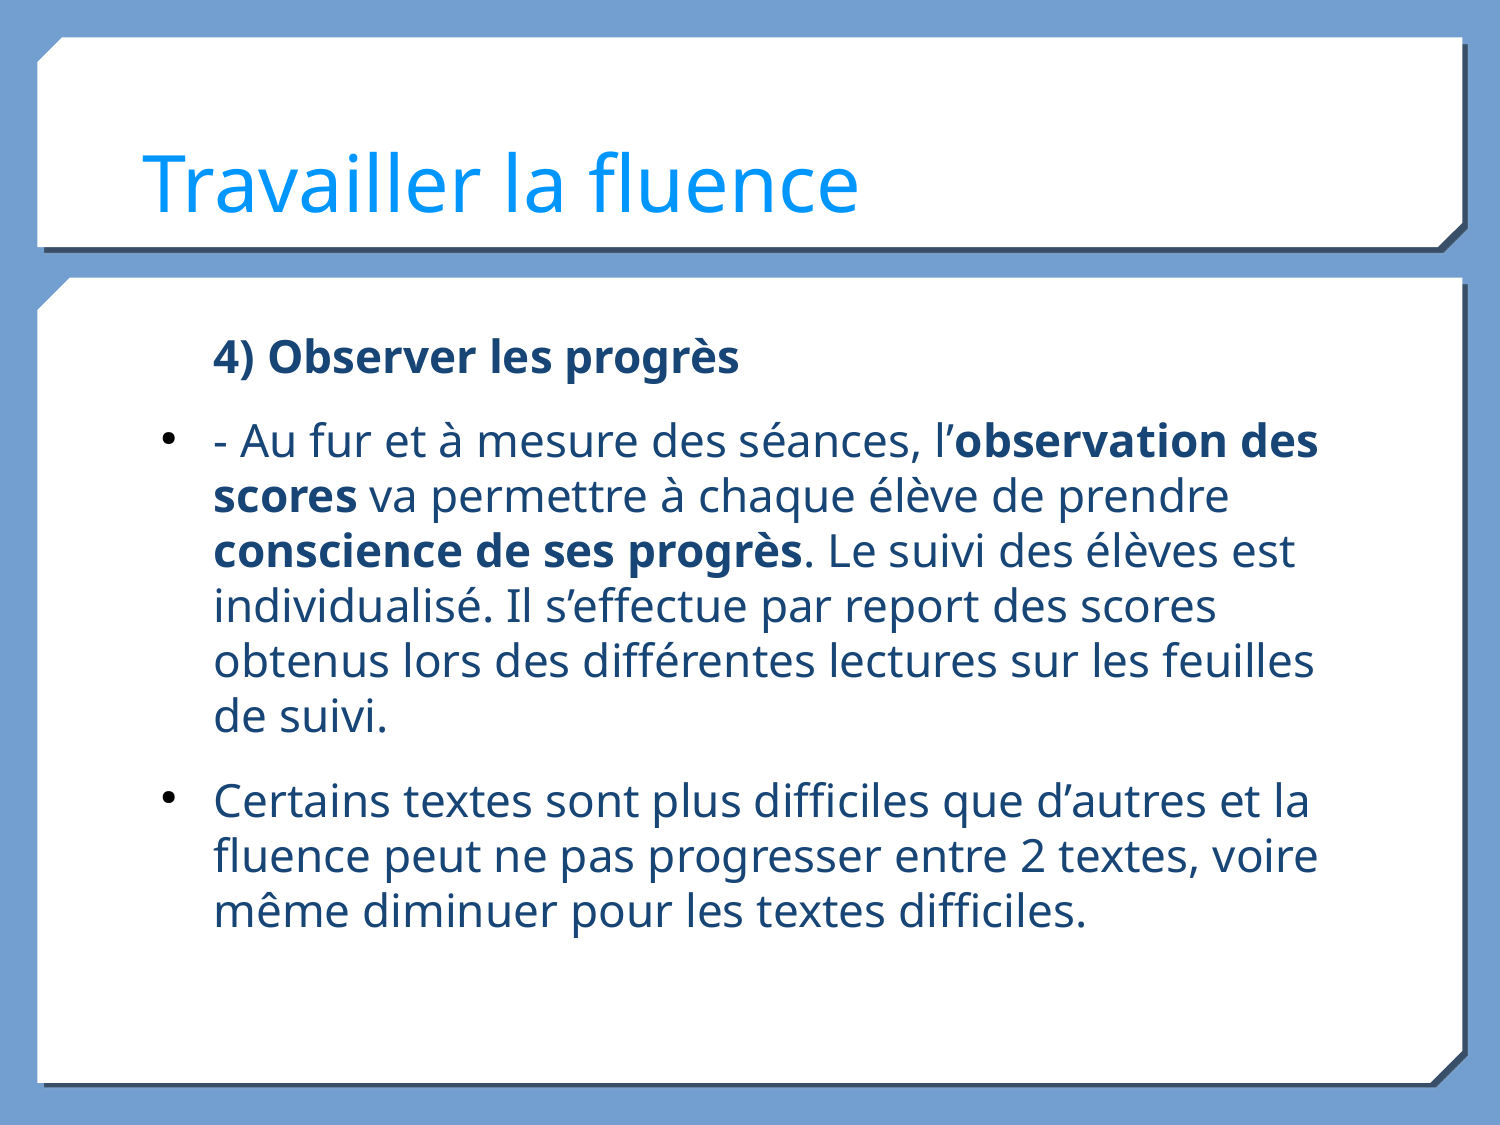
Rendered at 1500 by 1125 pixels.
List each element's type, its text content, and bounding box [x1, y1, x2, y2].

title Travailler la fluence [127, 48, 1372, 236]
list 4) Observer les progrès - Au fur et à mesure des séances, l’observation des scores va permettre à chaque élève de prendre conscience de ses progrès. Le suivi des élèves est individualisé. Il s’effectue par report des scores obtenus lors des différentes lectures sur les feuilles de suivi. Certains textes sont plus difficiles que d’autres et la fluence peut ne pas progresser entre 2 textes, voire même diminuer pour les textes difficiles. [127, 319, 1372, 978]
